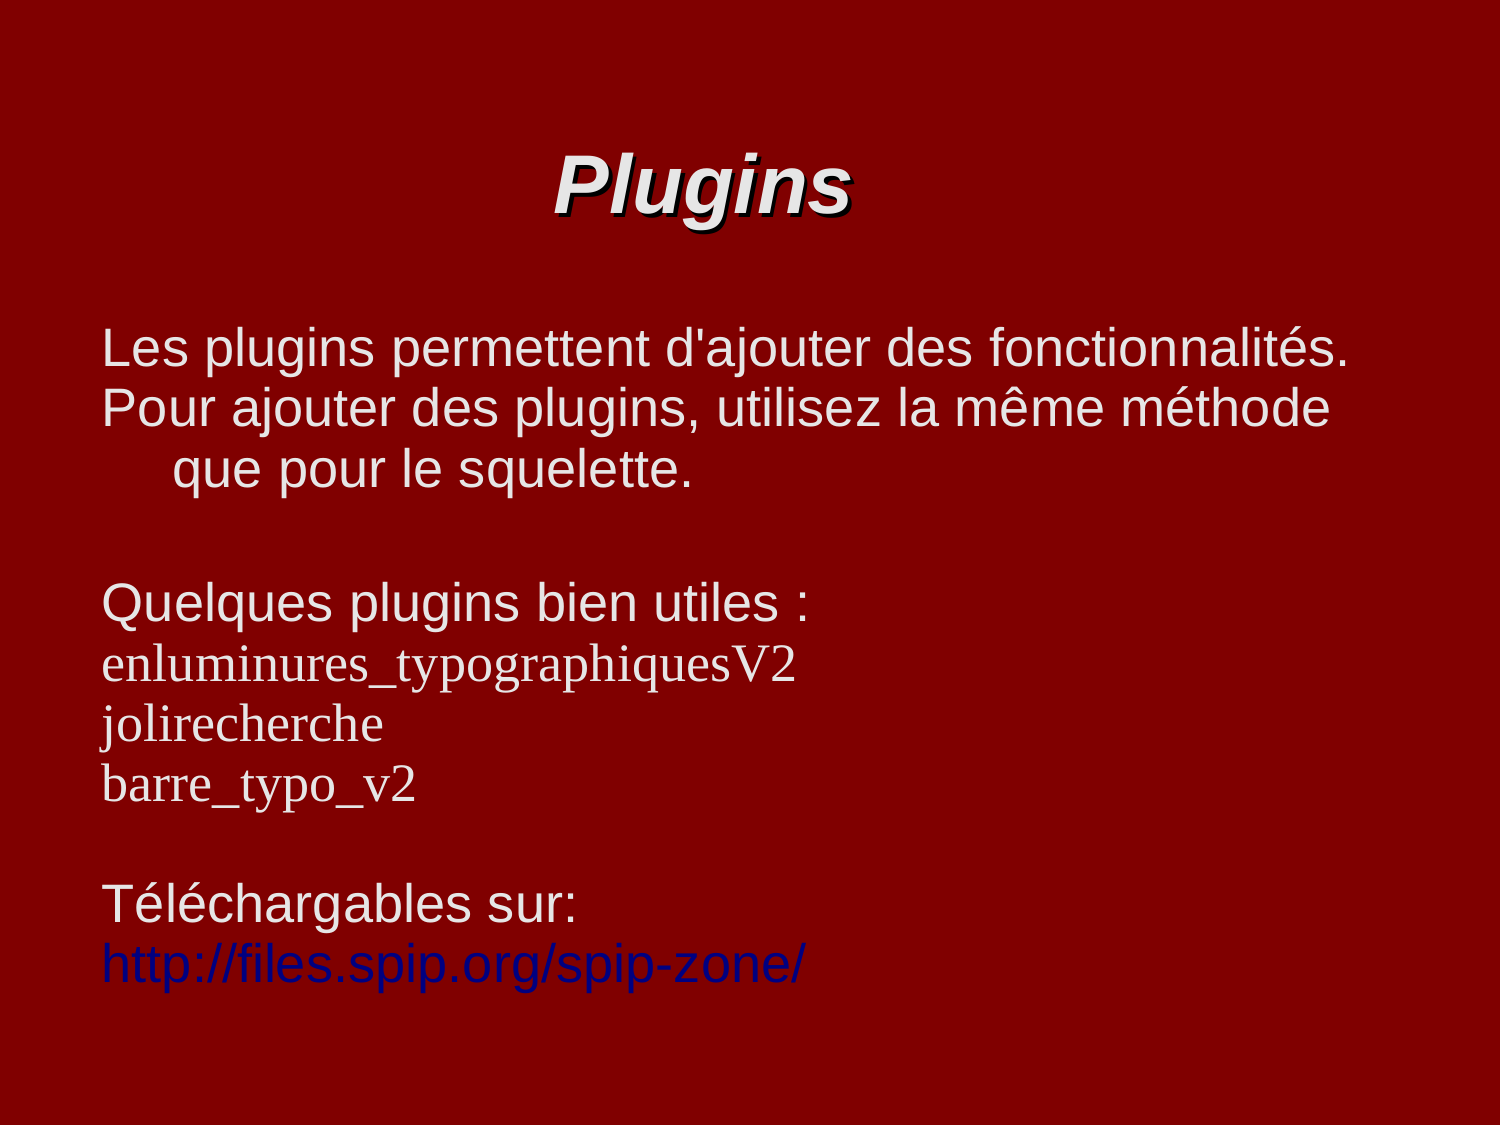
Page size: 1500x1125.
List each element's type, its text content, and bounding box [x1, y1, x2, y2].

title Plugins [66, 59, 1342, 240]
list Les plugins permettent d'ajouter des fonctionnalités. Pour ajouter des plugins, utilisez la même méthode que pour le squelette. Quelques plugins bien utiles : enluminures_typographiquesV2 jolirecherche barre_typo_v2 Téléchargables sur: http://files.spip.org/spip-zone/ [75, 309, 1417, 1125]
